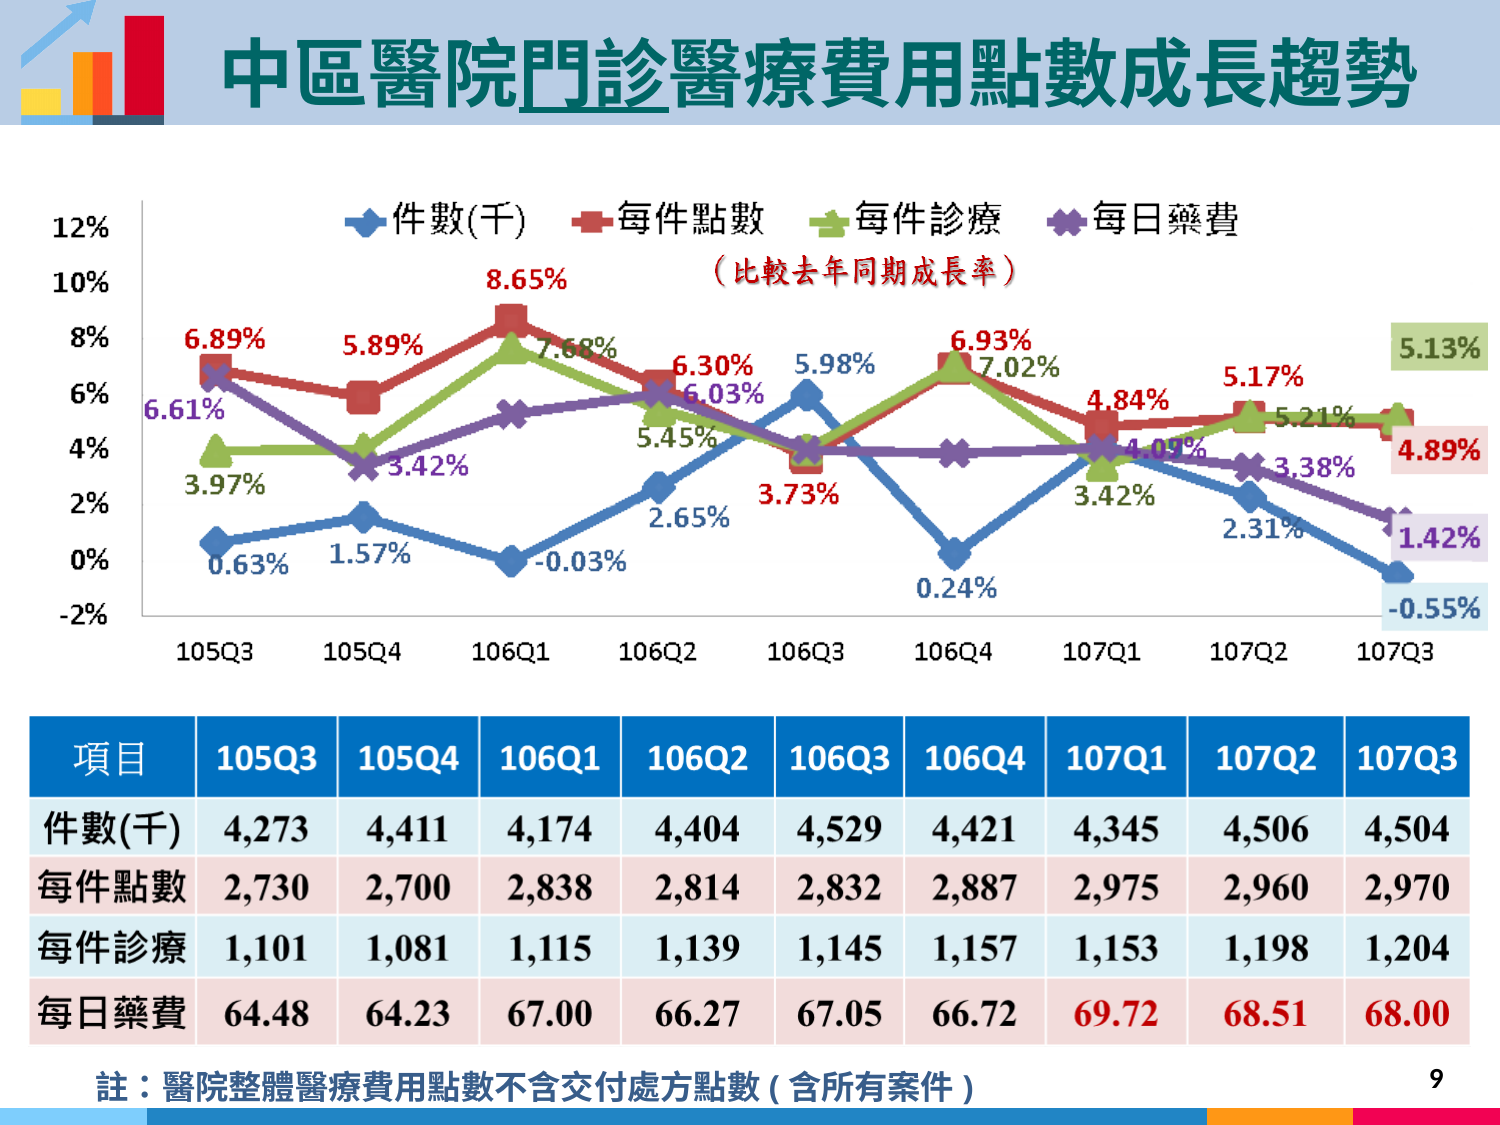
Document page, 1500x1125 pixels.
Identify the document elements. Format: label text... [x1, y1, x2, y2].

text_box <編號> [1391, 1043, 1482, 1113]
picture [15, 169, 1488, 683]
picture [28, 715, 1471, 1059]
picture [17, 0, 168, 125]
text_box 註：醫院整體醫療費用點數不含交付處方點數(含所有案件) [80, 1058, 1160, 1115]
title 中區醫院門診醫療費用點數成長趨勢 [168, 19, 1500, 125]
